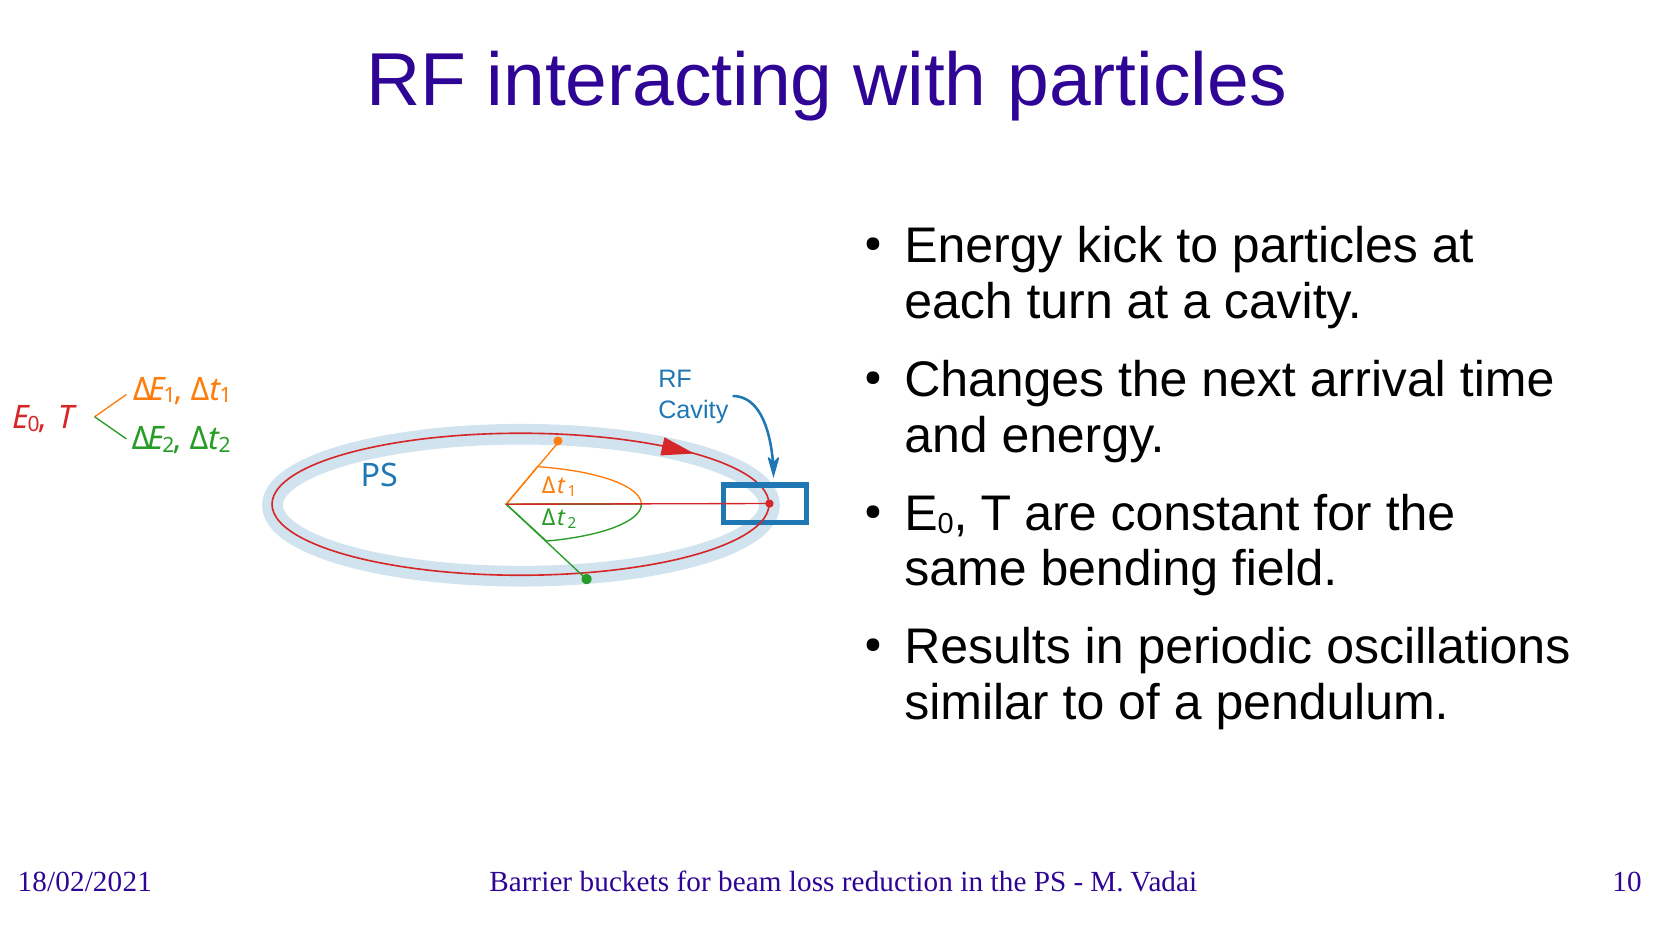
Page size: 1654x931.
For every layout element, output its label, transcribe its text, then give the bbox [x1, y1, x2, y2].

title RF interacting with particles [82, 1, 1571, 157]
list Energy kick to particles at each turn at a cavity. Changes the next arrival time and energy. E0, T are constant for the same bending field. Results in periodic oscillations similar to of a pendulum. [851, 217, 1578, 758]
picture [13, 369, 809, 587]
